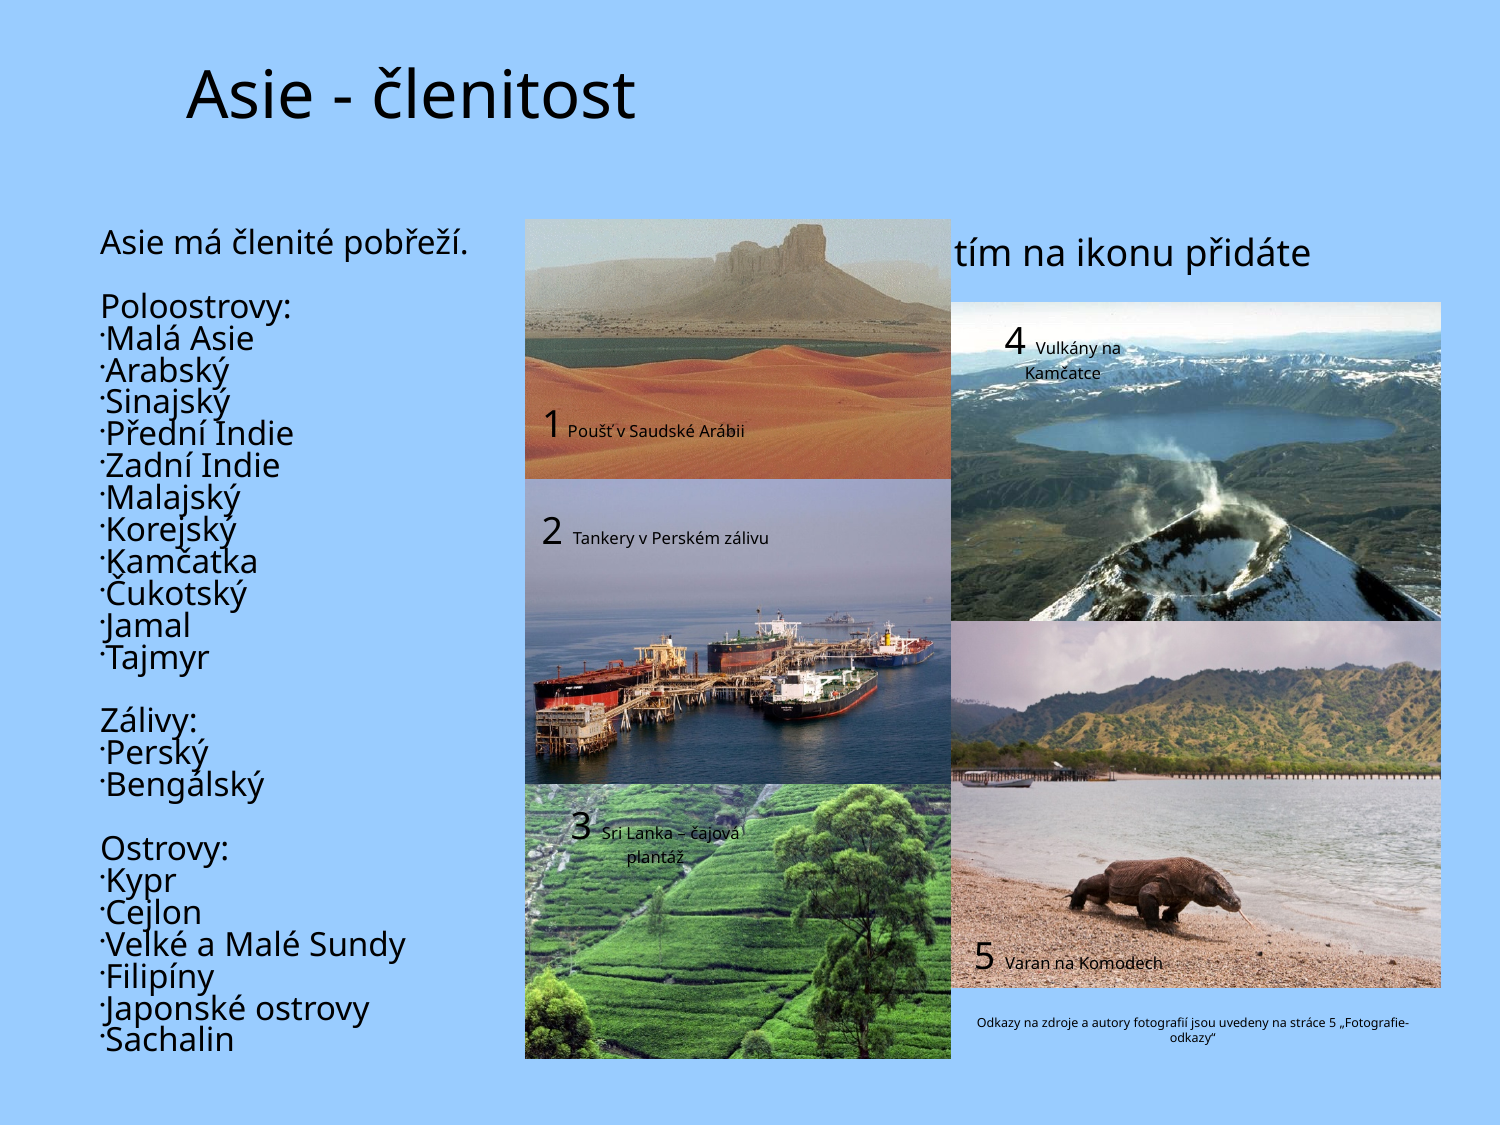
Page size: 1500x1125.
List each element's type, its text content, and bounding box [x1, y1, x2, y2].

text_box 3 Sri Lanka – čajová plantáž [525, 786, 786, 875]
text_box Odkazy na zdroje a autory fotografií jsou uvedeny na stráce 5 „Fotografie-odkazy“ [950, 999, 1436, 1053]
title Asie - členitost [171, 36, 1436, 179]
list Asie má členité pobřeží. Poloostrovy: Malá Asie Arabský Sinajský Přední Indie Zadní Indie Malajský Korejský Kamčatka Čukotský Jamal Tajmyr Zálivy: Perský Bengálský Ostrovy: Kypr Cejlon Velké a Malé Sundy Filipíny Japonské ostrovy Sachalin [100, 214, 491, 1066]
picture [525, 219, 1441, 1059]
text_box 5 Varan na Komodech [950, 916, 1187, 985]
text_box 1 Poušť v Saudské Arábii [525, 385, 762, 453]
text_box 2 Tankery v Perském zálivu [525, 491, 786, 560]
text_box 4 Vulkány na Kamčatce [950, 302, 1176, 391]
